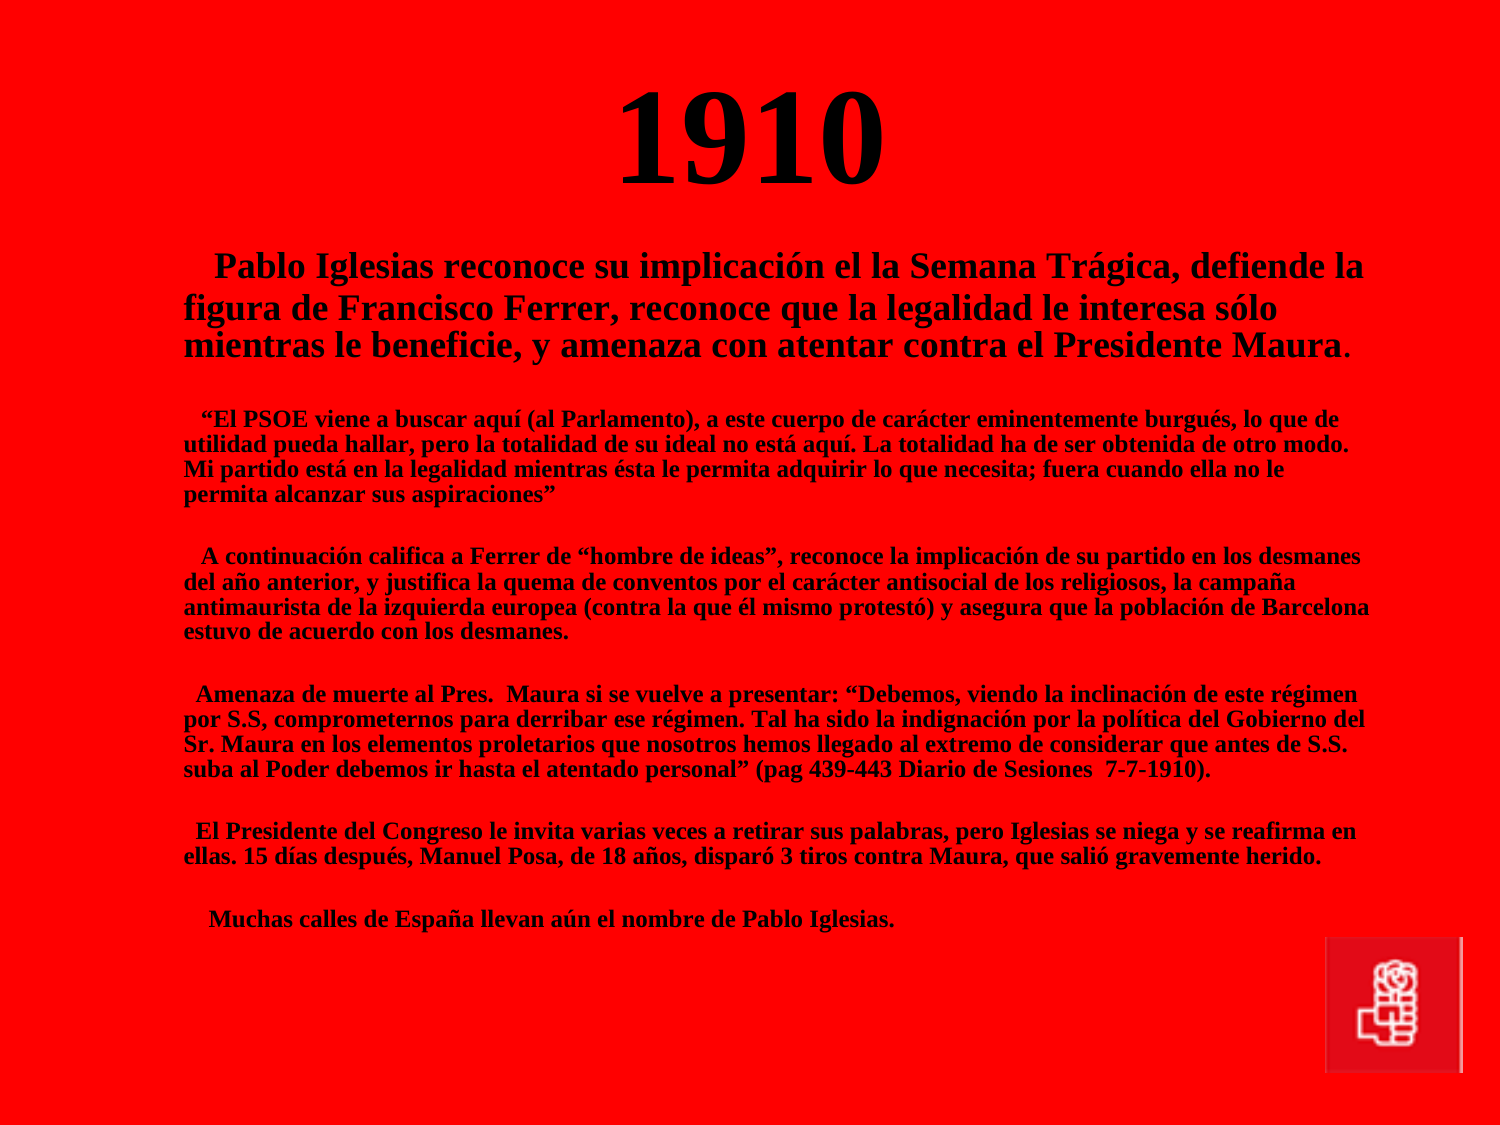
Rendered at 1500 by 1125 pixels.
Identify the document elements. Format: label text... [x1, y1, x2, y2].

picture [1325, 937, 1463, 1073]
list Pablo Iglesias reconoce su implicación el la Semana Trágica, defiende la figura de Francisco Ferrer, reconoce que la legalidad le interesa sólo mientras le beneficie, y amenaza con atentar contra el Presidente Maura. “El PSOE viene a buscar aquí (al Parlamento), a este cuerpo de carácter eminentemente burgués, lo que de utilidad pueda hallar, pero la totalidad de su ideal no está aquí. La totalidad ha de ser obtenida de otro modo. Mi partido está en la legalidad mientras ésta le permita adquirir lo que necesita; fuera cuando ella no le permita alcanzar sus aspiraciones” A continuación califica a Ferrer de “hombre de ideas”, reconoce la implicación de su partido en los desmanes del año anterior, y justifica la quema de conventos por el carácter antisocial de los religiosos, la campaña antimaurista de la izquierda europea (contra la que él mismo protestó) y asegura que la población de Barcelona estuvo de acuerdo con los desmanes. Amenaza de muerte al Pres. Maura si se vuelve a presentar: “Debemos, viendo la inclinación de este régimen por S.S, comprometernos para derribar ese régimen. Tal ha sido la indignación por la política del Gobierno del Sr. Maura en los elementos proletarios que nosotros hemos llegado al extremo de considerar que antes de S.S. suba al Poder debemos ir hasta el atentado personal” (pag 439-443 Diario de Sesiones 7-7-1910). El Presidente del Congreso le invita varias veces a retirar sus palabras, pero Iglesias se niega y se reafirma en ellas. 15 días después, Manuel Posa, de 18 años, disparó 3 tiros contra Maura, que salió gravemente herido. Muchas calles de España llevan aún el nombre de Pablo Iglesias. [112, 224, 1388, 1057]
title 1910 [112, 47, 1388, 224]
